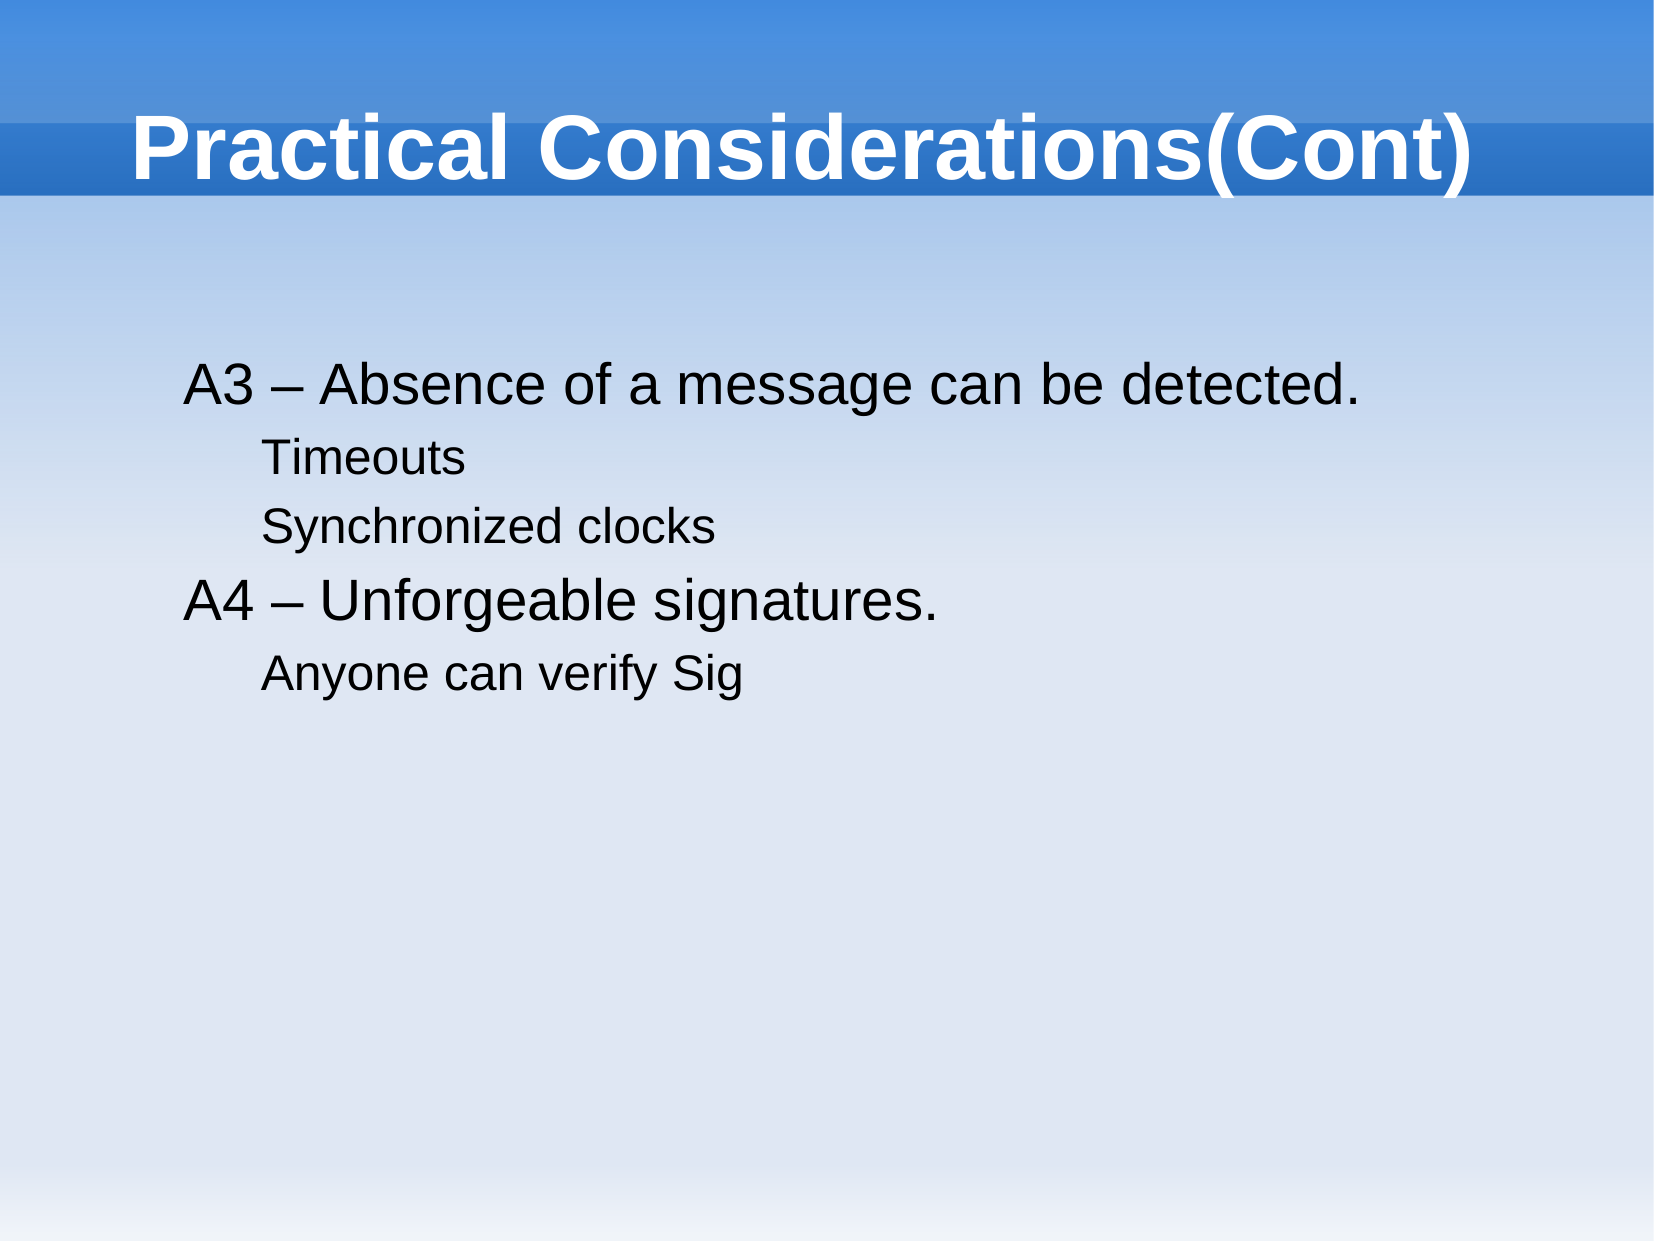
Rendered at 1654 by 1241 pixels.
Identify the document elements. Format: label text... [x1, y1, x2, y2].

picture [0, 0, 1654, 1241]
list A3 – Absence of a message can be detected. Timeouts Synchronized clocks A4 – Unforgeable signatures. Anyone can verify Sig [151, 344, 1558, 1089]
title Practical Considerations(Cont) [100, 0, 1506, 207]
